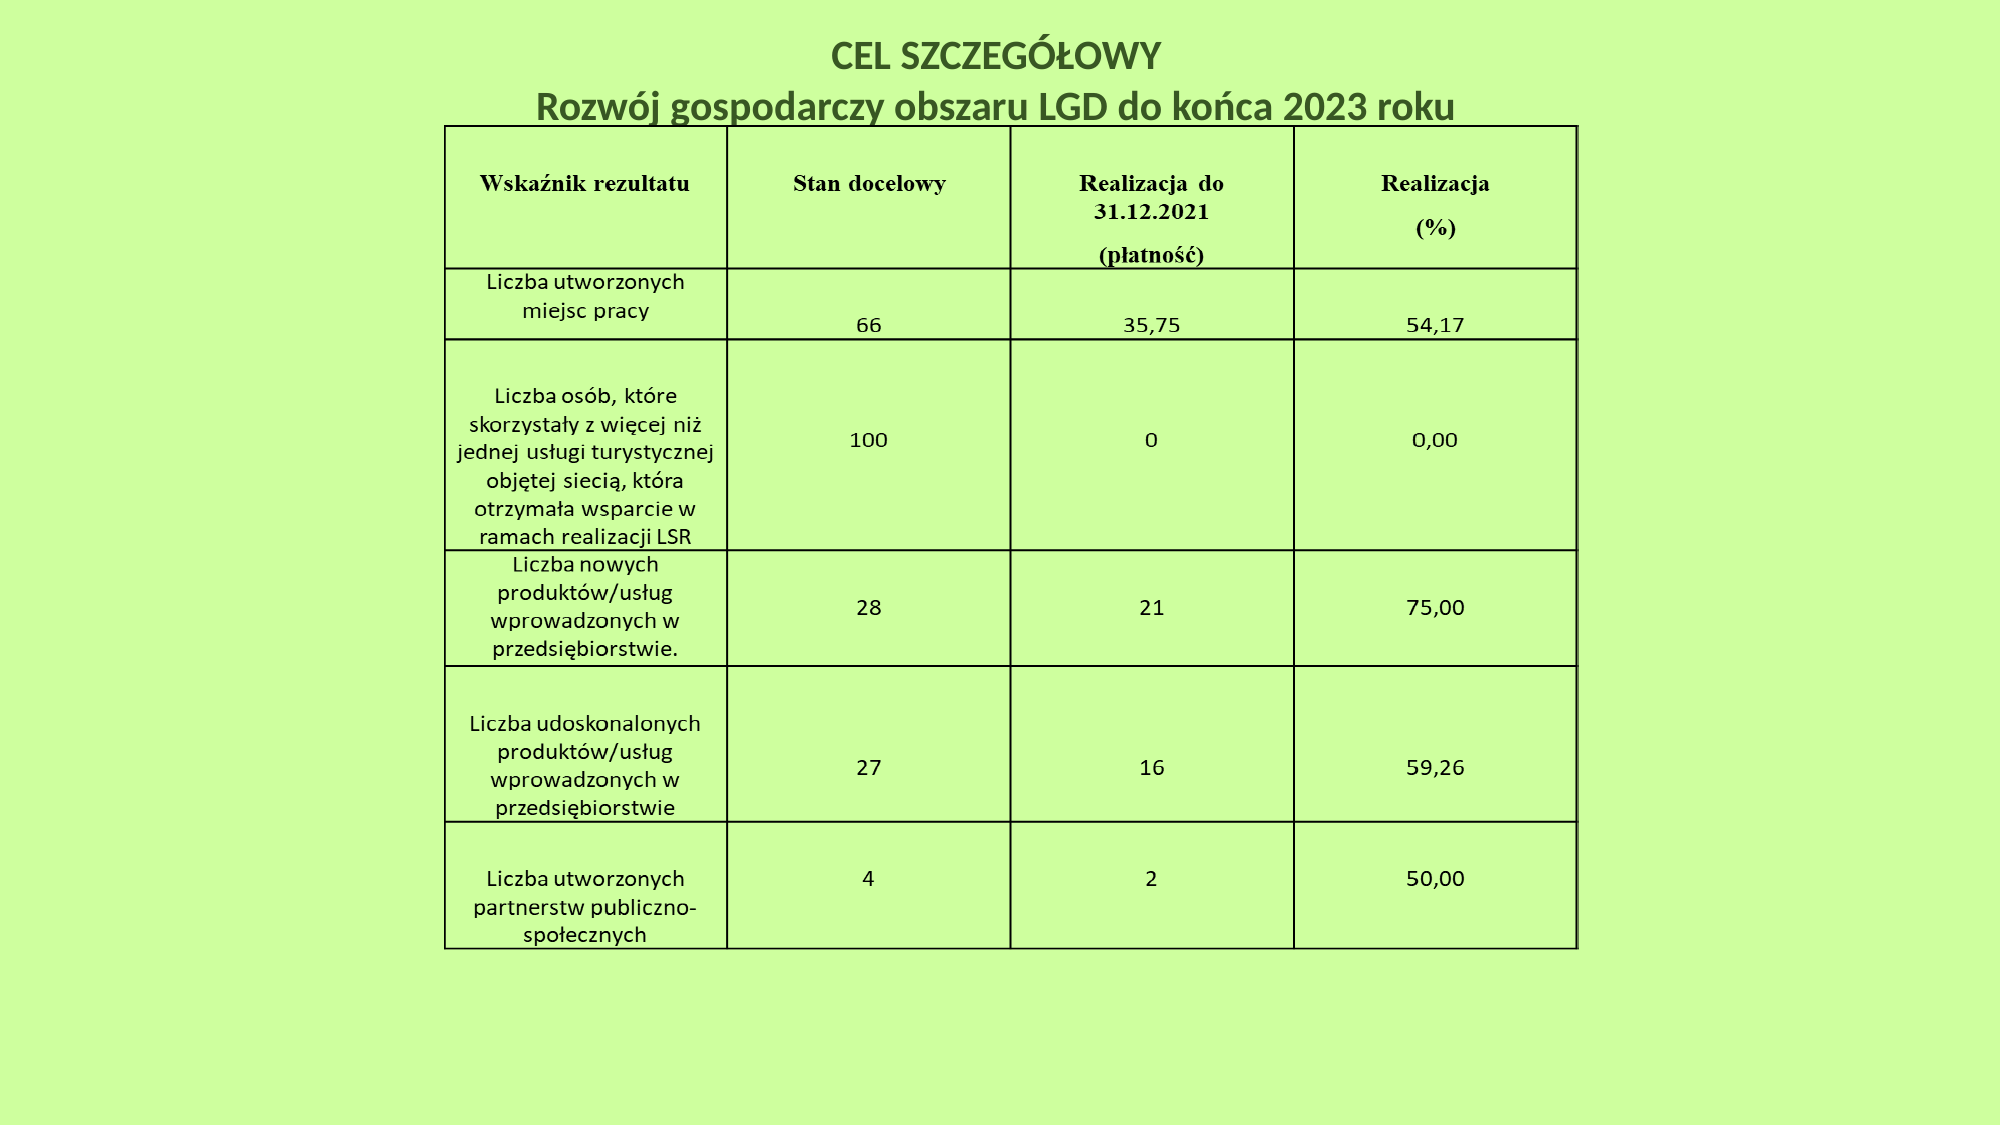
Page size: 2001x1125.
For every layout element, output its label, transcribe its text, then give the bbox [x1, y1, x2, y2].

title CEL SZCZEGÓŁOWY Rozwój gospodarczy obszaru LGD do końca 2023 roku [291, 19, 1702, 136]
picture [444, 125, 1579, 961]
